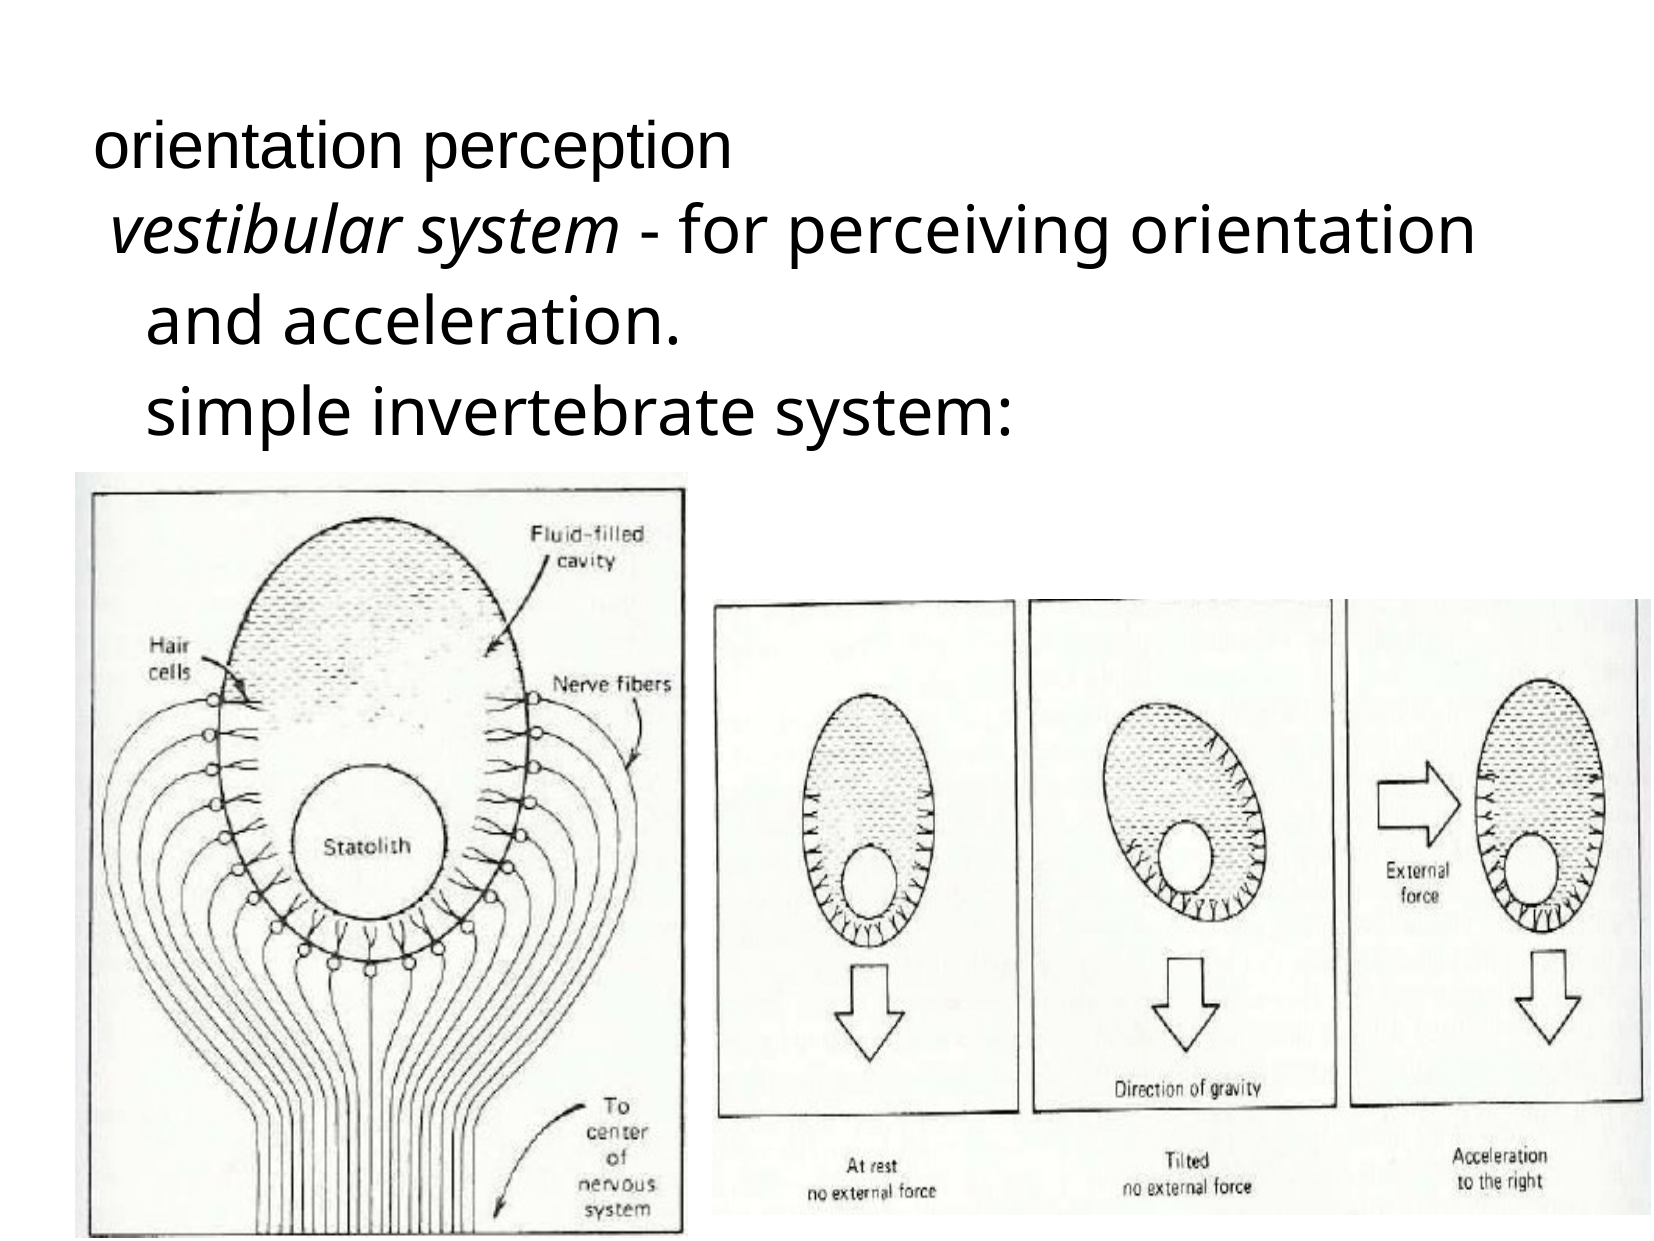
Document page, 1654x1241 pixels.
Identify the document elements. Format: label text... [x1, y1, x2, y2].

text_box orientation perception vestibular system - for perceiving orientation and acceleration. simple invertebrate system: [75, 37, 1564, 526]
picture [75, 472, 688, 1238]
picture [712, 599, 1651, 1215]
